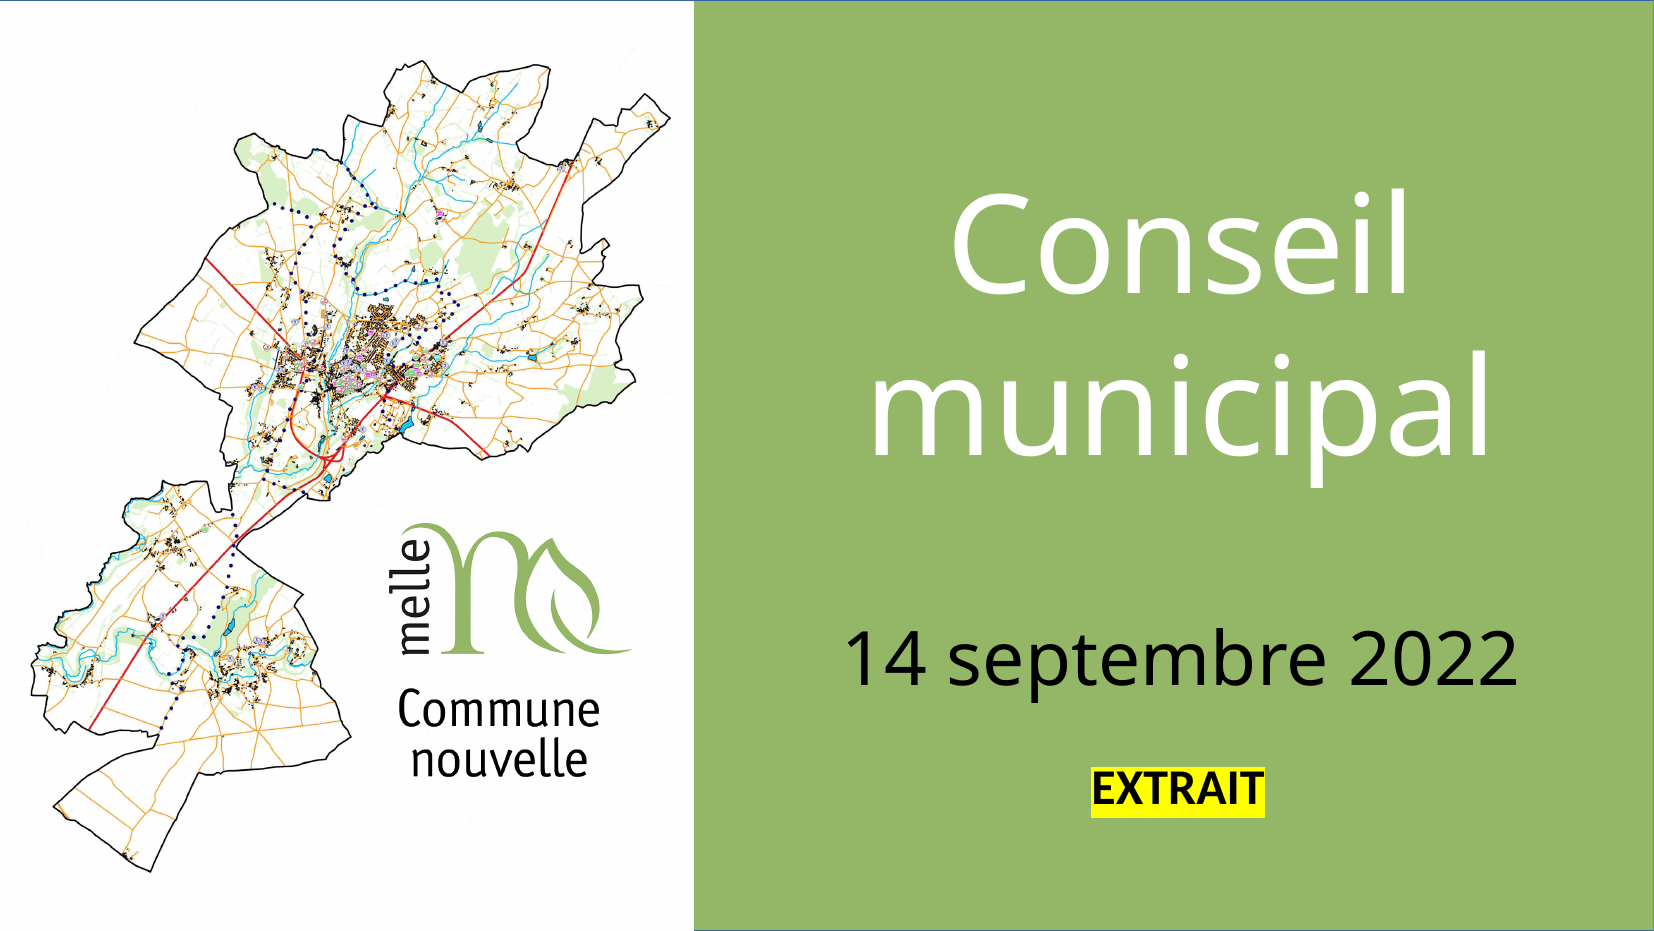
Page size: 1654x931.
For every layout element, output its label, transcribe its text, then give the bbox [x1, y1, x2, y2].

title Conseil municipal [767, 159, 1595, 491]
text_box 14 septembre 2022 [767, 501, 1595, 816]
picture [0, 1, 694, 931]
text_box EXTRAIT [998, 747, 1358, 824]
text_box [0, 0, 1654, 931]
